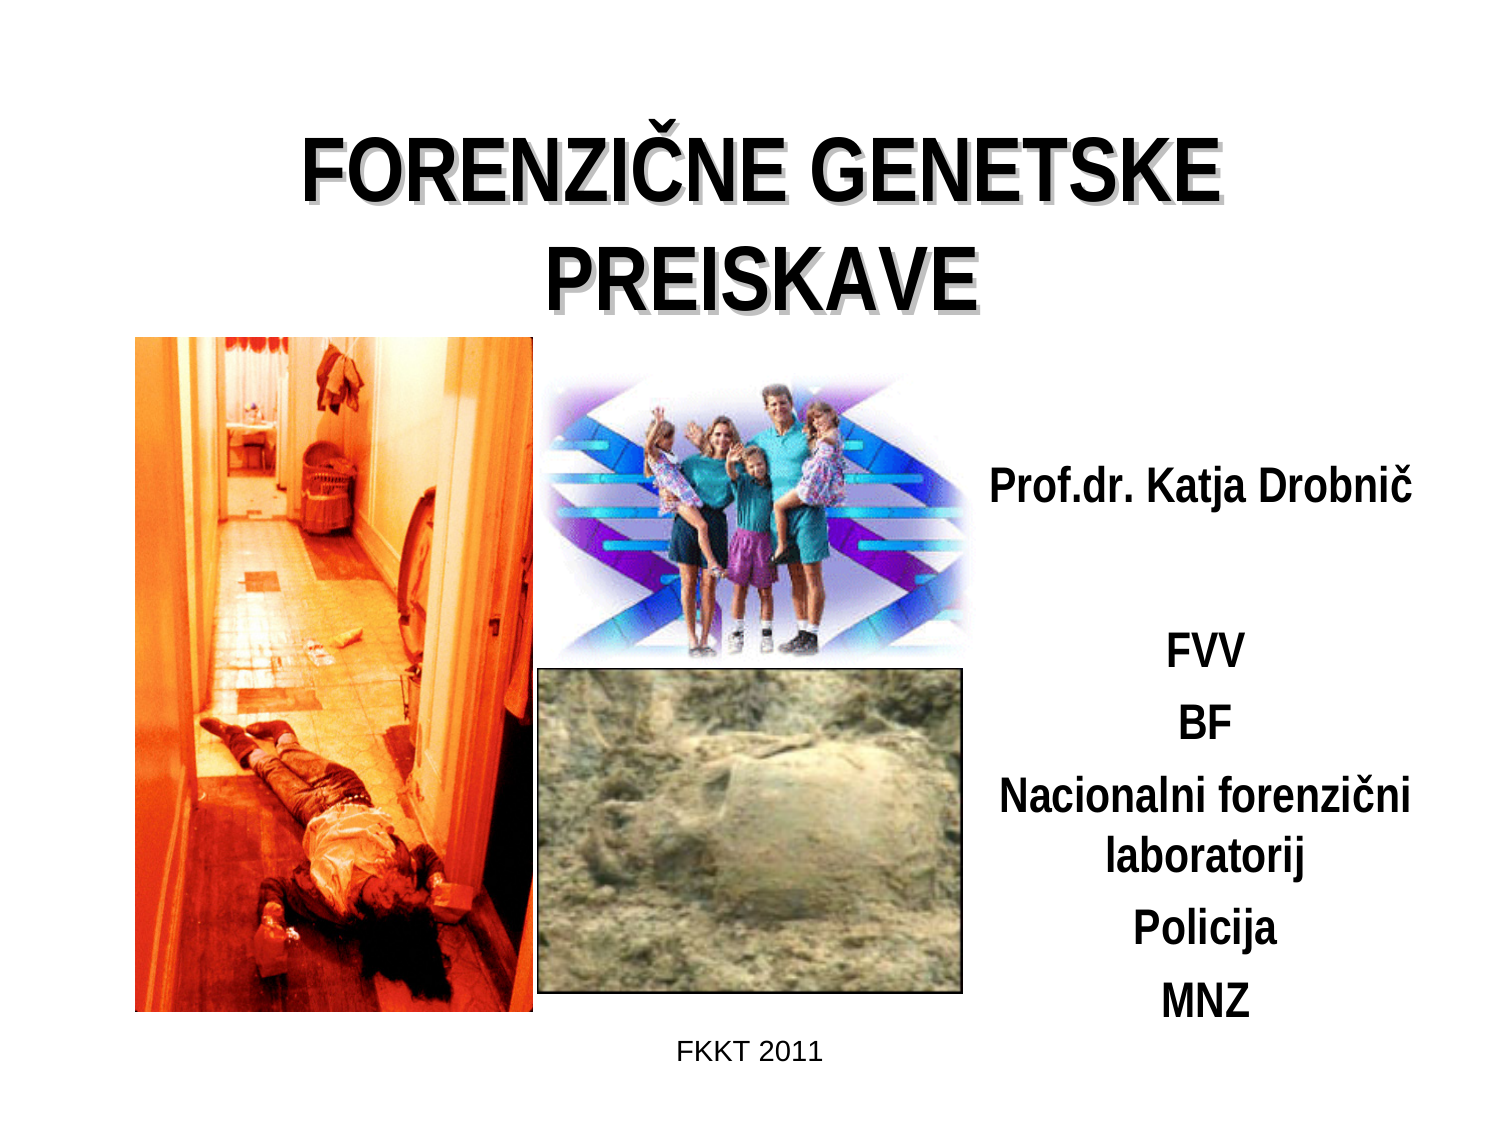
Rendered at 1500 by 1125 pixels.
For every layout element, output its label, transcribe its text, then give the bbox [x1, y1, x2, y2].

text_box Prof.dr. Katja Drobnič [974, 444, 1429, 520]
text_box FKKT 2011 [512, 1024, 988, 1103]
picture [537, 373, 976, 665]
picture [135, 337, 533, 1012]
title FORENZIČNE GENETSKE PREISKAVE [112, 101, 1413, 337]
picture [537, 668, 963, 995]
text_box FVV BF Nacionalni forenzični laboratorij Policija MNZ [974, 609, 1437, 1035]
